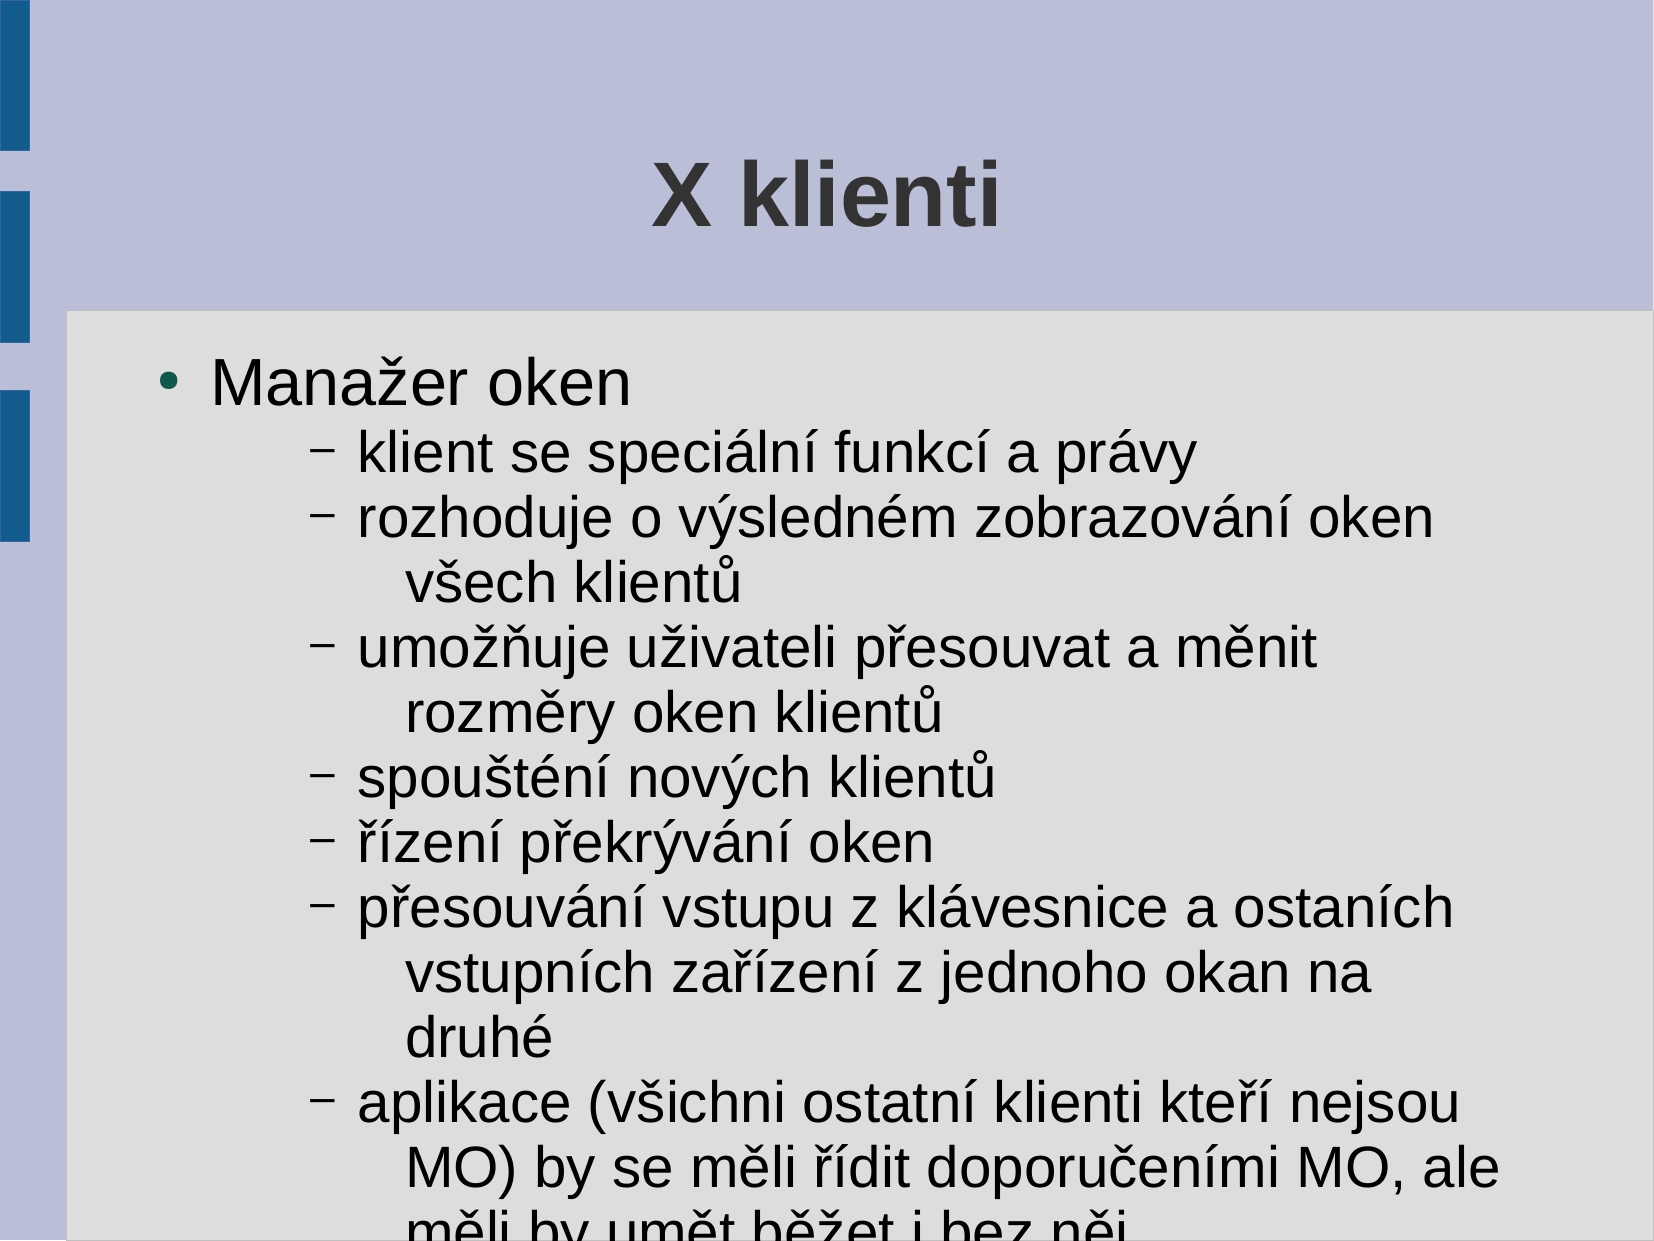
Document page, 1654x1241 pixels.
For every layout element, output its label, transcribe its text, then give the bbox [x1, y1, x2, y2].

title X klienti [121, 91, 1534, 299]
list Manažer oken klient se speciální funkcí a právy rozhoduje o výsledném zobrazování oken všech klientů umožňuje uživateli přesouvat a měnit rozměry oken klientů spoušténí nových klientů řízení překrývání oken přesouvání vstupu z klávesnice a ostaních vstupních zařízení z jednoho okan na druhé aplikace (všichni ostatní klienti kteří nejsou MO) by se měli řídit doporučeními MO, ale měli by umět běžet i bez něj [121, 344, 1534, 1127]
